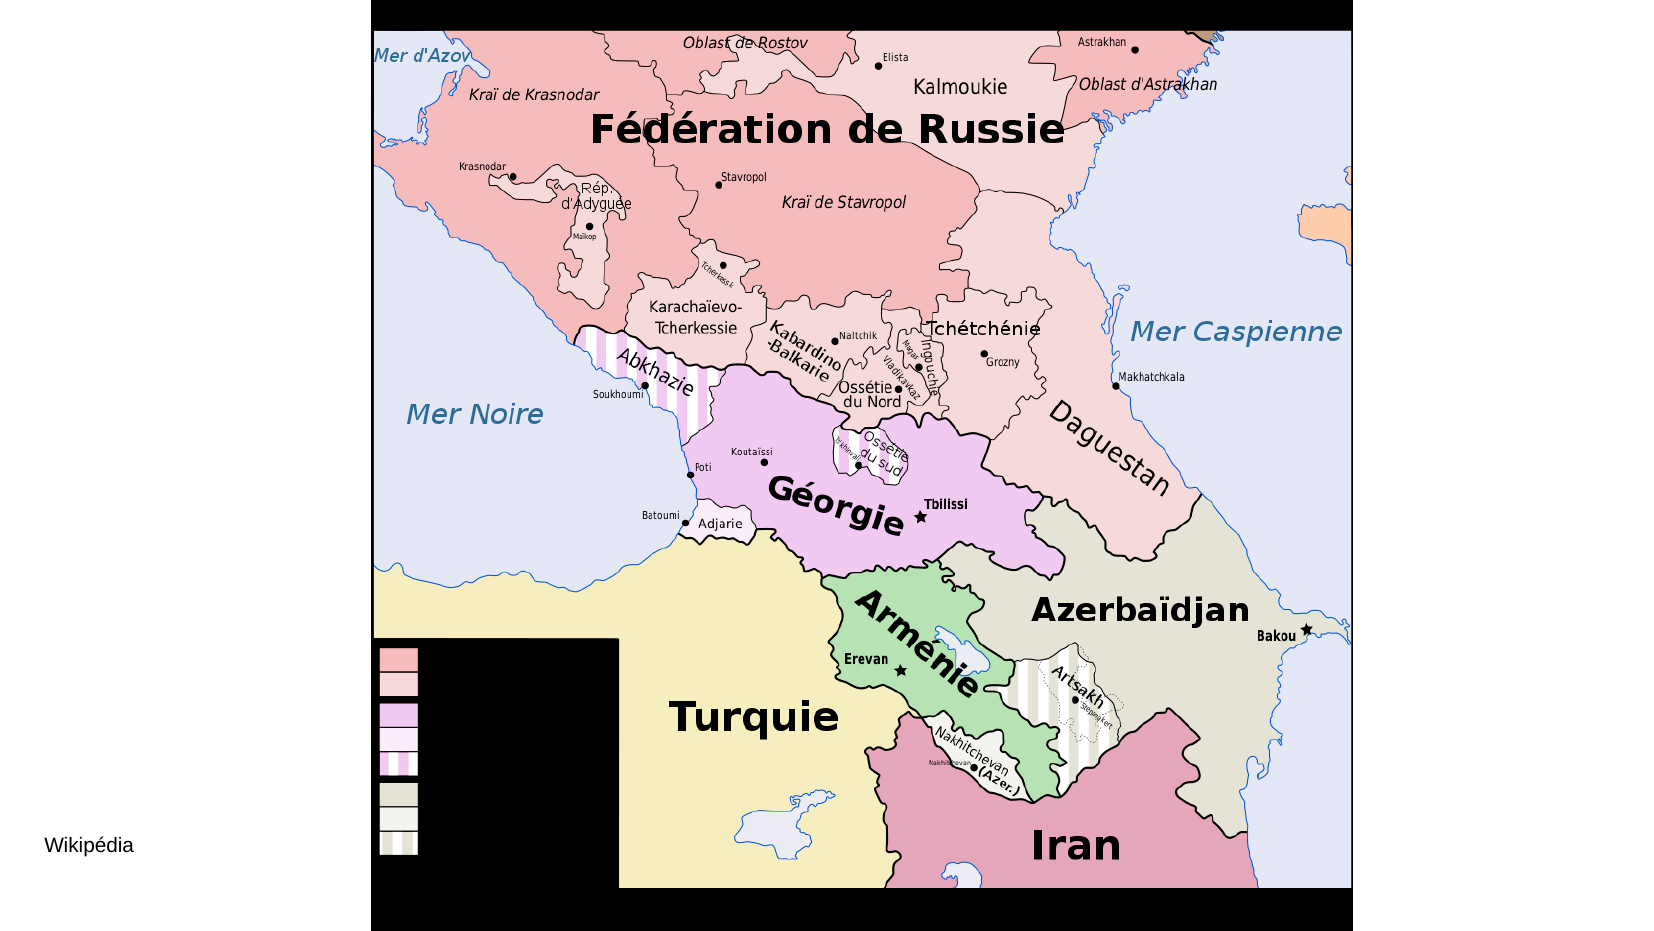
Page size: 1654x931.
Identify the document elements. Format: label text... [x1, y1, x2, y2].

text_box Wikipédia [29, 826, 266, 865]
picture [371, 0, 1353, 931]
